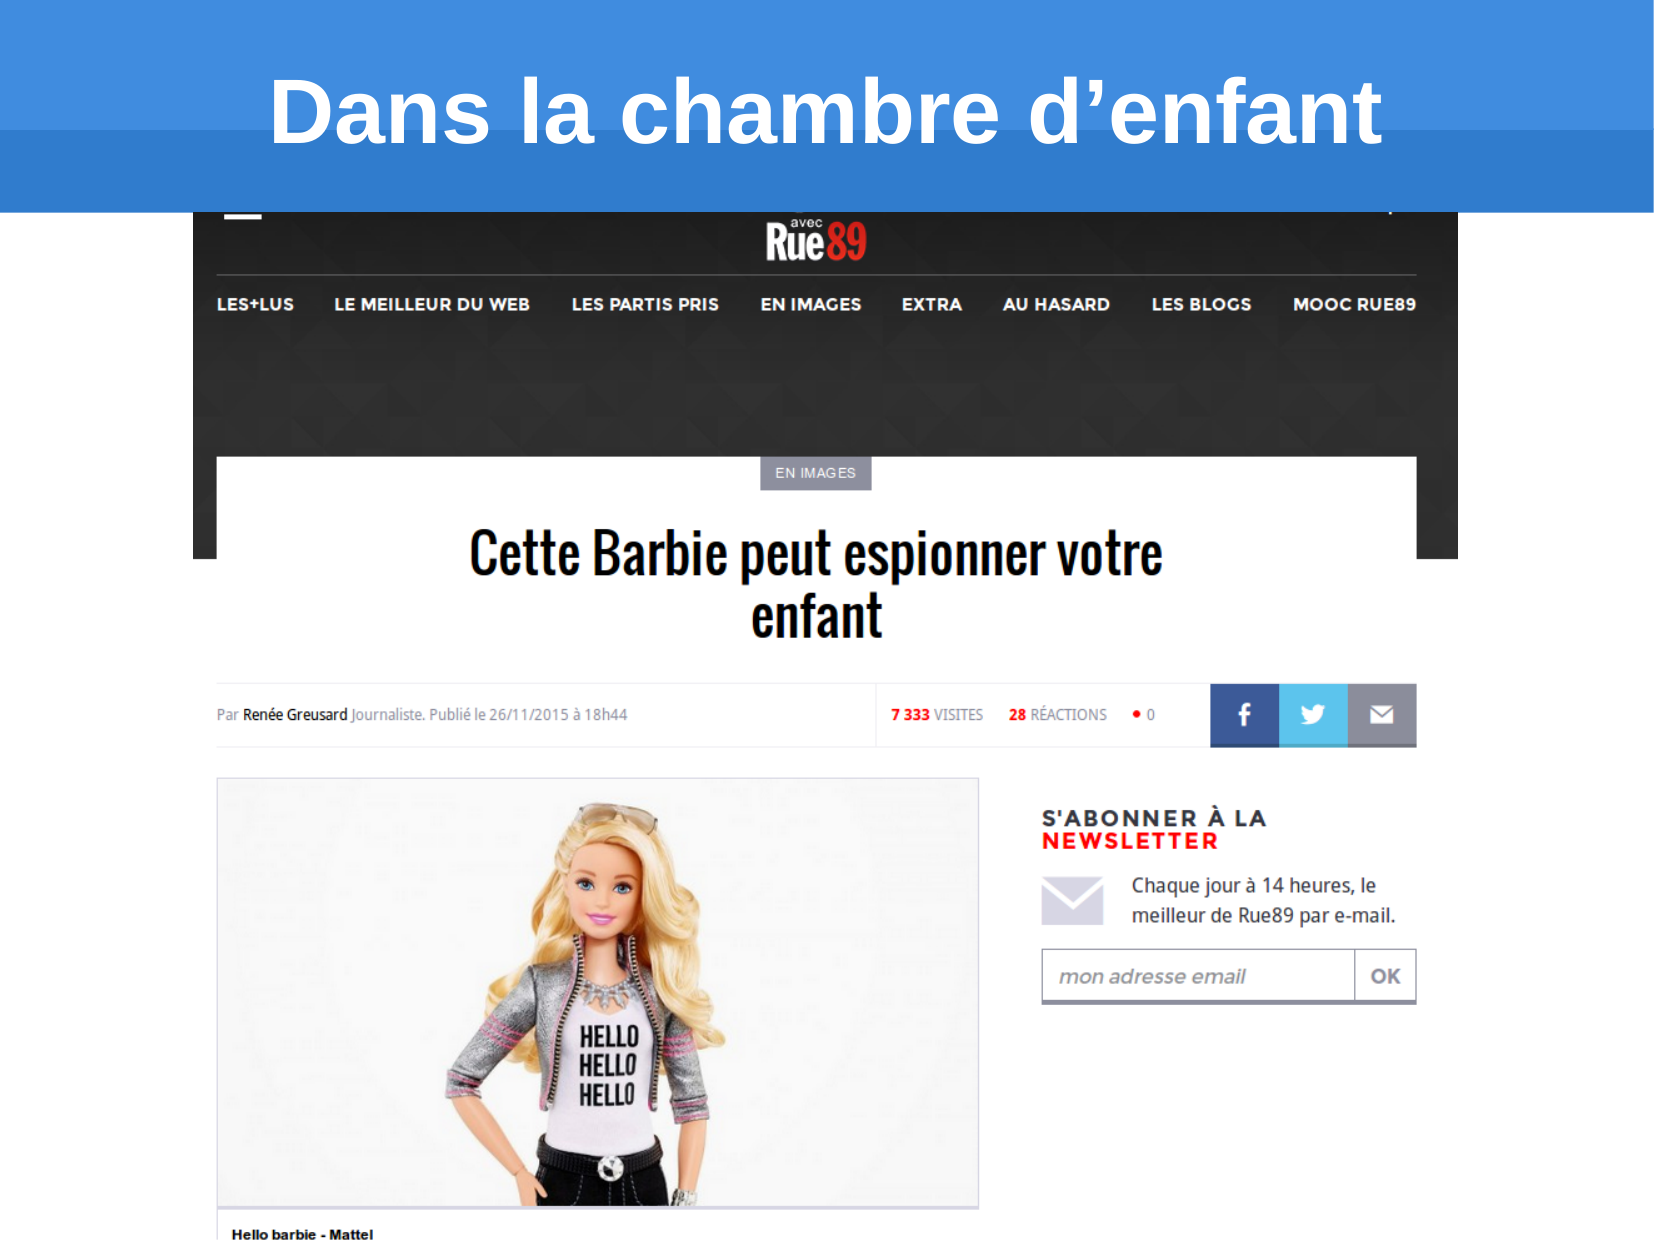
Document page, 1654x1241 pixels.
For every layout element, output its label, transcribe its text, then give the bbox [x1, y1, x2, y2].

title Dans la chambre d’enfant [82, 8, 1571, 216]
picture [193, 212, 1458, 1241]
